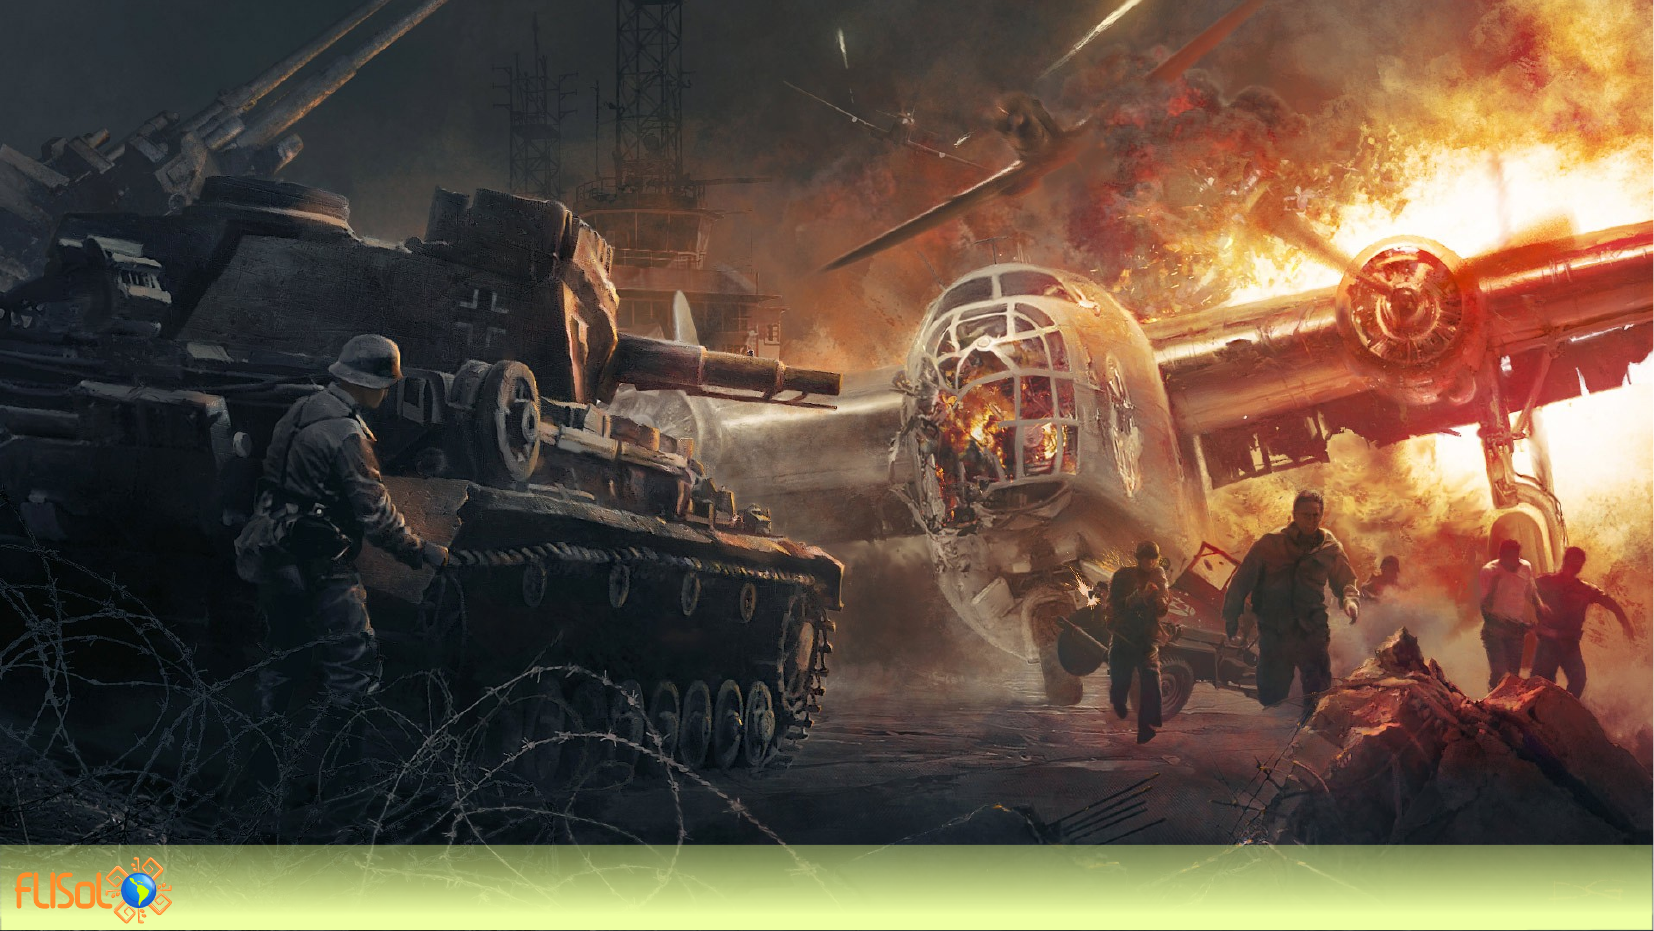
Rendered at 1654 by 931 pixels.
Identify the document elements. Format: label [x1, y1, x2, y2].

text_box [0, 844, 1654, 931]
picture [0, 0, 1654, 844]
